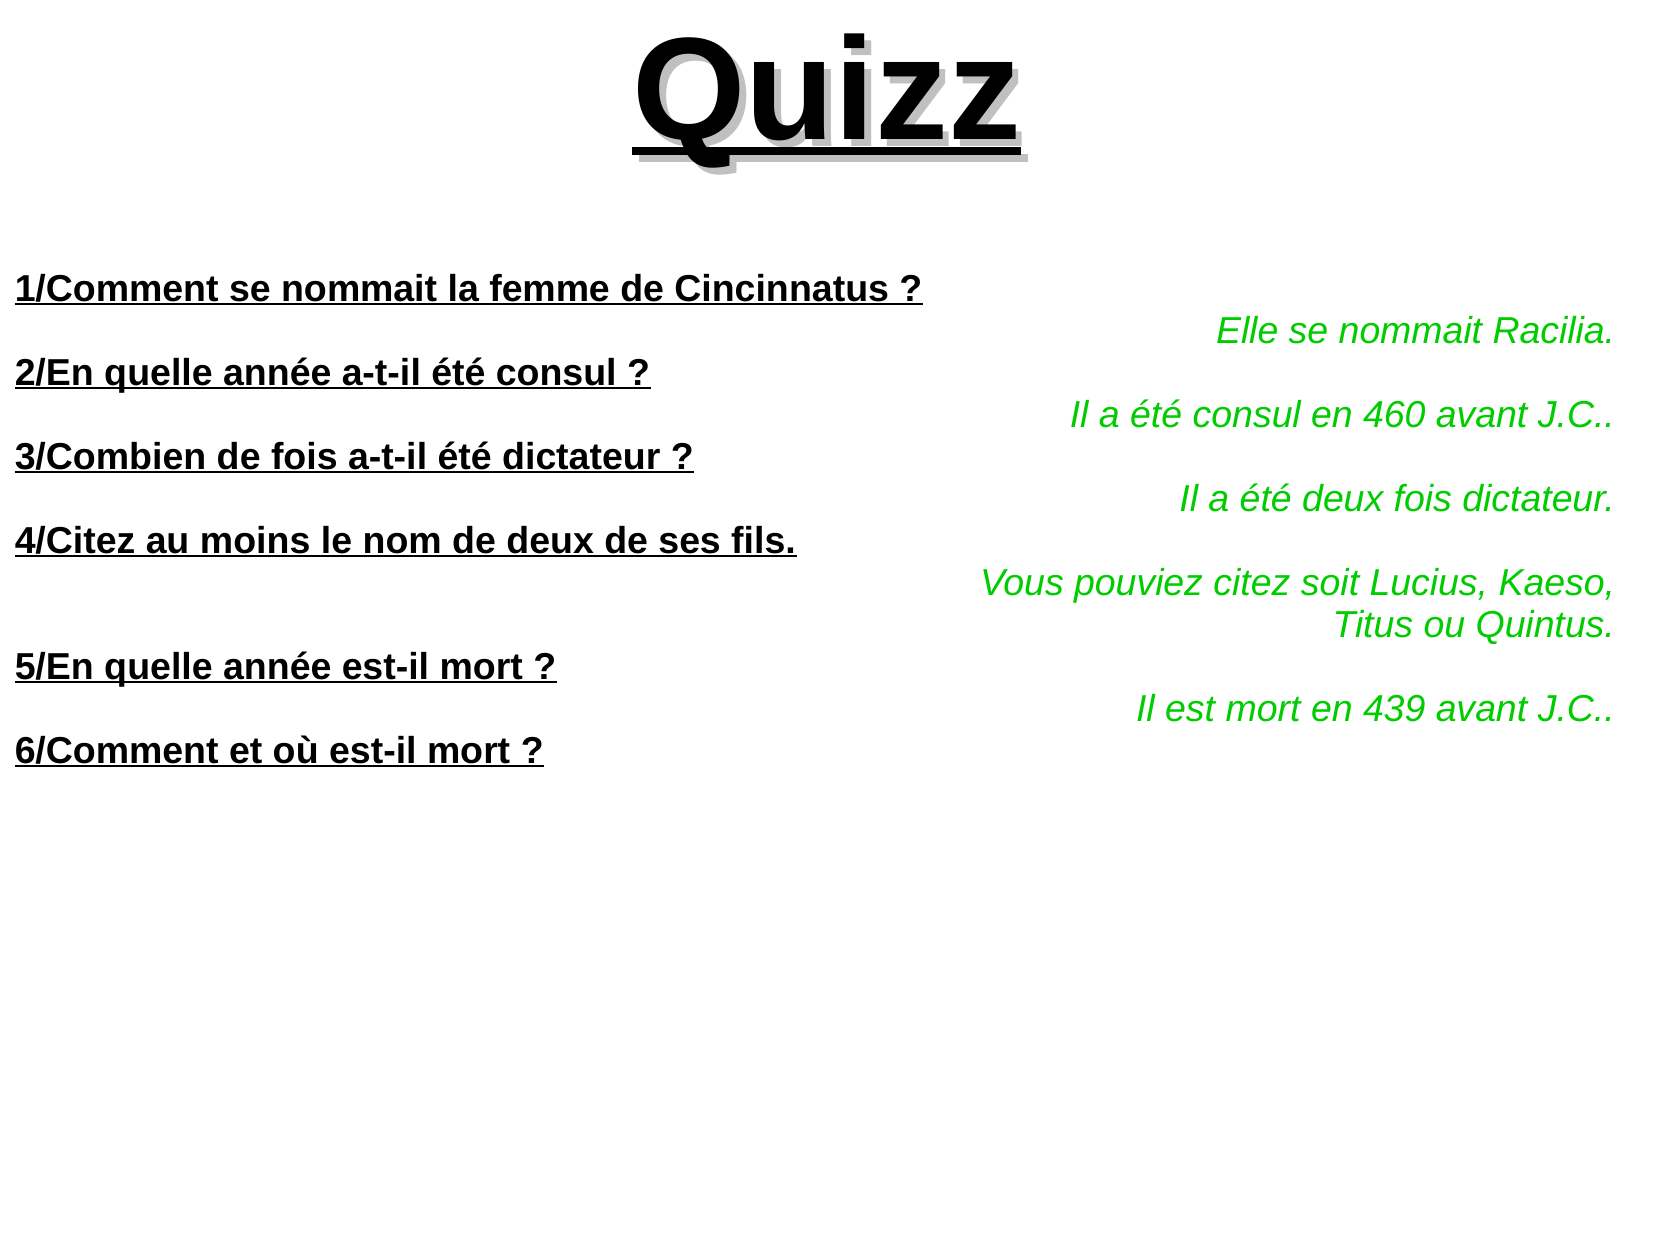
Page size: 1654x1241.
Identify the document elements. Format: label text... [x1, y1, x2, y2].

text_box 1/Comment se nommait la femme de Cincinnatus ? Elle se nommait Racilia. 2/En quelle année a-t-il été consul ? Il a été consul en 460 avant J.C.. 3/Combien de fois a-t-il été dictateur ? Il a été deux fois dictateur. 4/Citez au moins le nom de deux de ses fils. Vous pouviez citez soit Lucius, Kaeso, Titus ou Quintus. 5/En quelle année est-il mort ? Il est mort en 439 avant J.C.. 6/Comment et où est-il mort ? [0, 259, 1630, 1241]
text_box Quizz [0, 0, 1654, 178]
